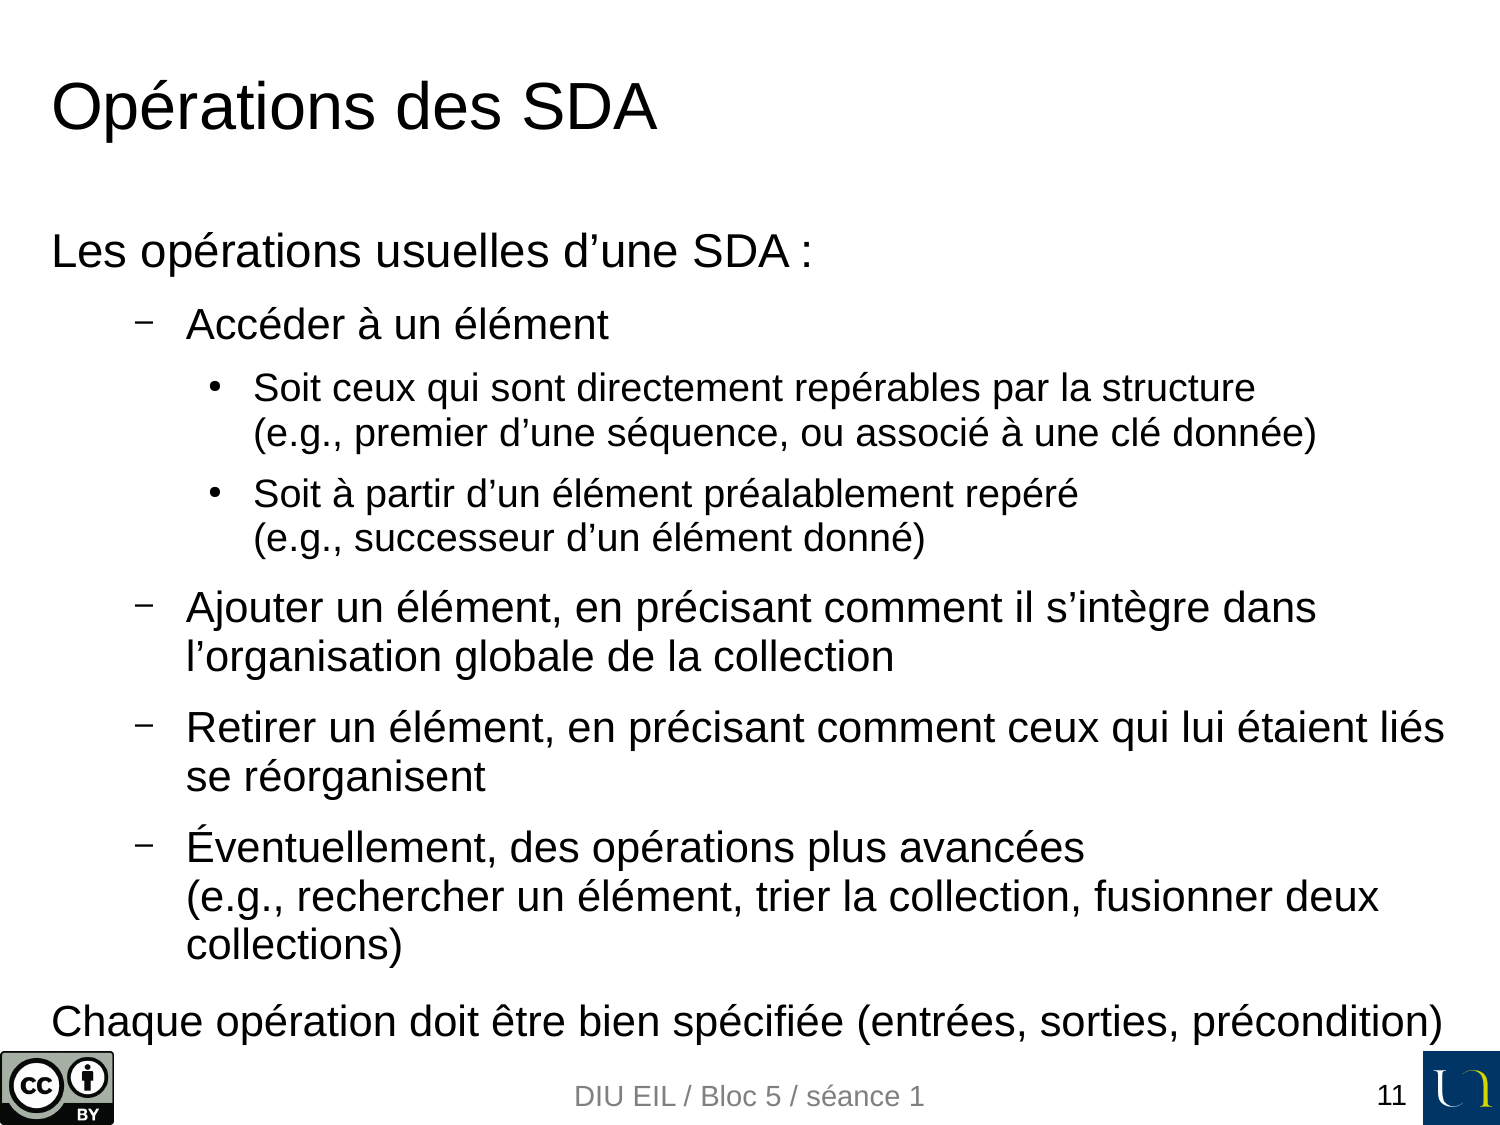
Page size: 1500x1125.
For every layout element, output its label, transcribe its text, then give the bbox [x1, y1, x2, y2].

picture [1417, 1051, 1500, 1125]
list Les opérations usuelles d’une SDA : Accéder à un élément Soit ceux qui sont directement repérables par la structure (e.g., premier d’une séquence, ou associé à une clé donnée) Soit à partir d’un élément préalablement repéré (e.g., successeur d’un élément donné) Ajouter un élément, en précisant comment il s’intègre dans l’organisation globale de la collection Retirer un élément, en précisant comment ceux qui lui étaient liés se réorganisent Éventuellement, des opérations plus avancées (e.g., rechercher un élément, trier la collection, fusionner deux collections) Chaque opération doit être bien spécifiée (entrées, sorties, précondition) [51, 224, 1449, 1052]
picture [0, 1051, 114, 1125]
title Opérations des SDA [51, 44, 1449, 170]
